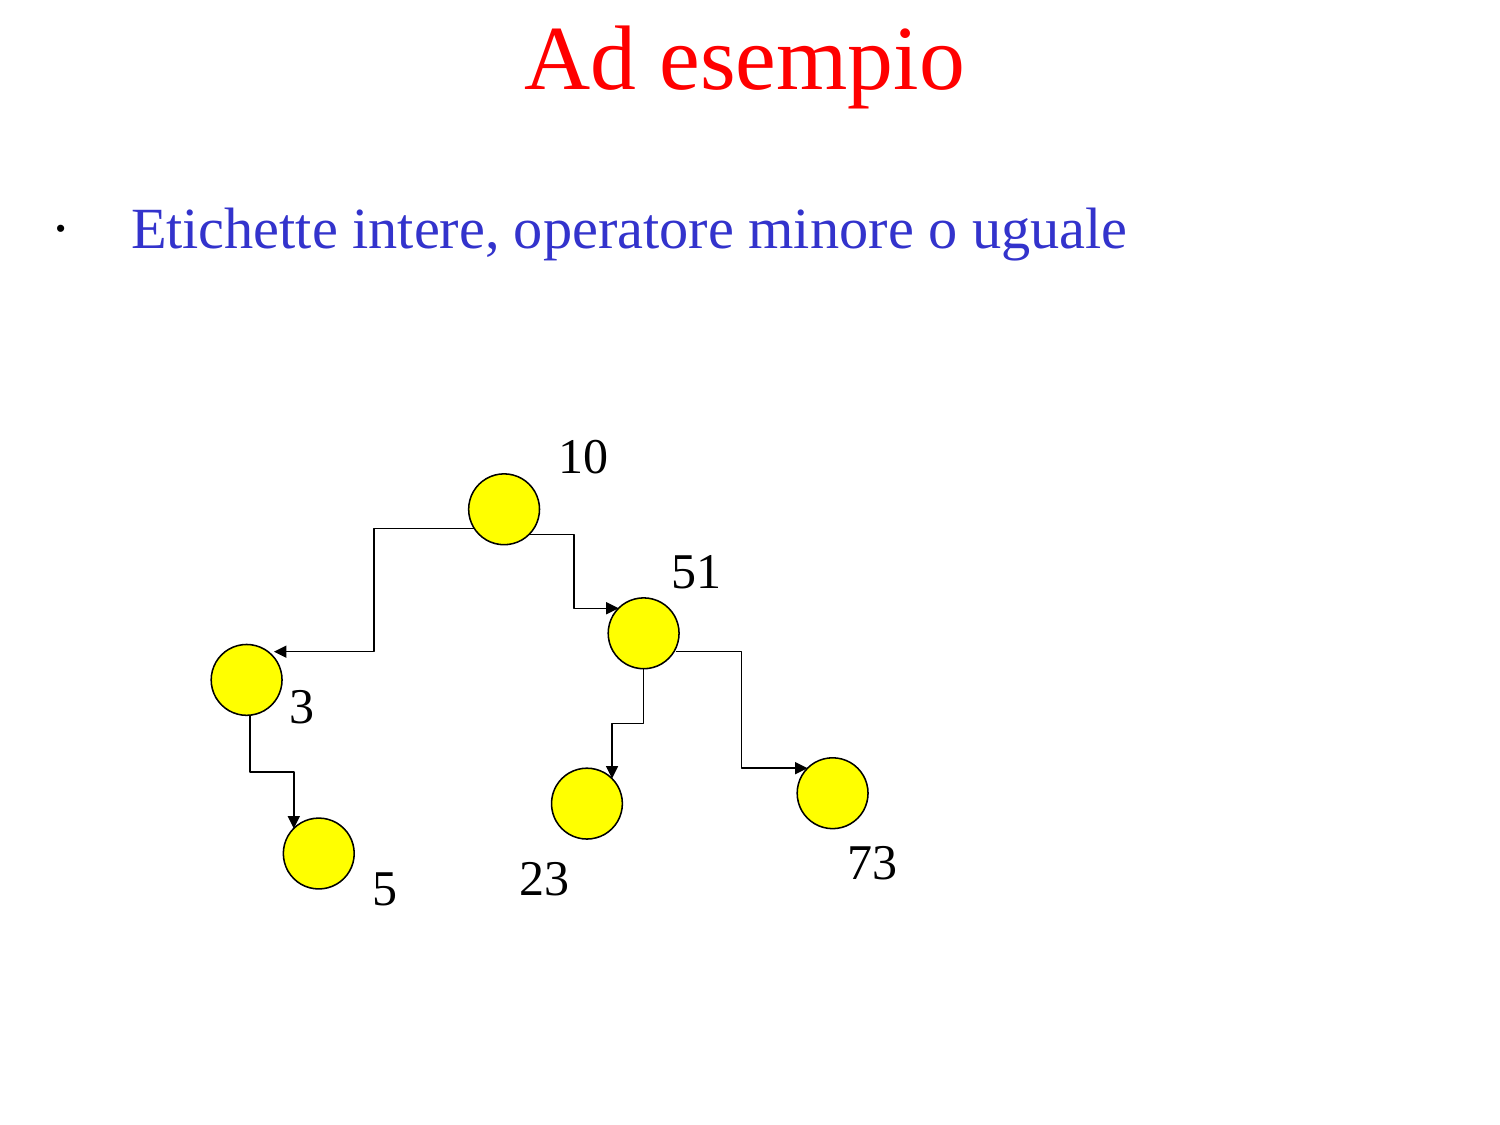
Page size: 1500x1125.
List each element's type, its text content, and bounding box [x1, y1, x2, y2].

list Etichette intere, operatore minore o uguale [41, 188, 1500, 1000]
text_box [797, 757, 869, 829]
text_box 23 [504, 843, 585, 915]
text_box [468, 473, 540, 545]
text_box 3 [274, 672, 329, 743]
text_box 10 [543, 421, 624, 492]
text_box [608, 597, 680, 669]
text_box [211, 644, 282, 716]
text_box [551, 768, 623, 840]
text_box 5 [357, 853, 413, 924]
text_box [283, 818, 355, 889]
title Ad esempio [107, 0, 1383, 188]
text_box 51 [656, 536, 737, 607]
text_box 73 [833, 827, 913, 898]
